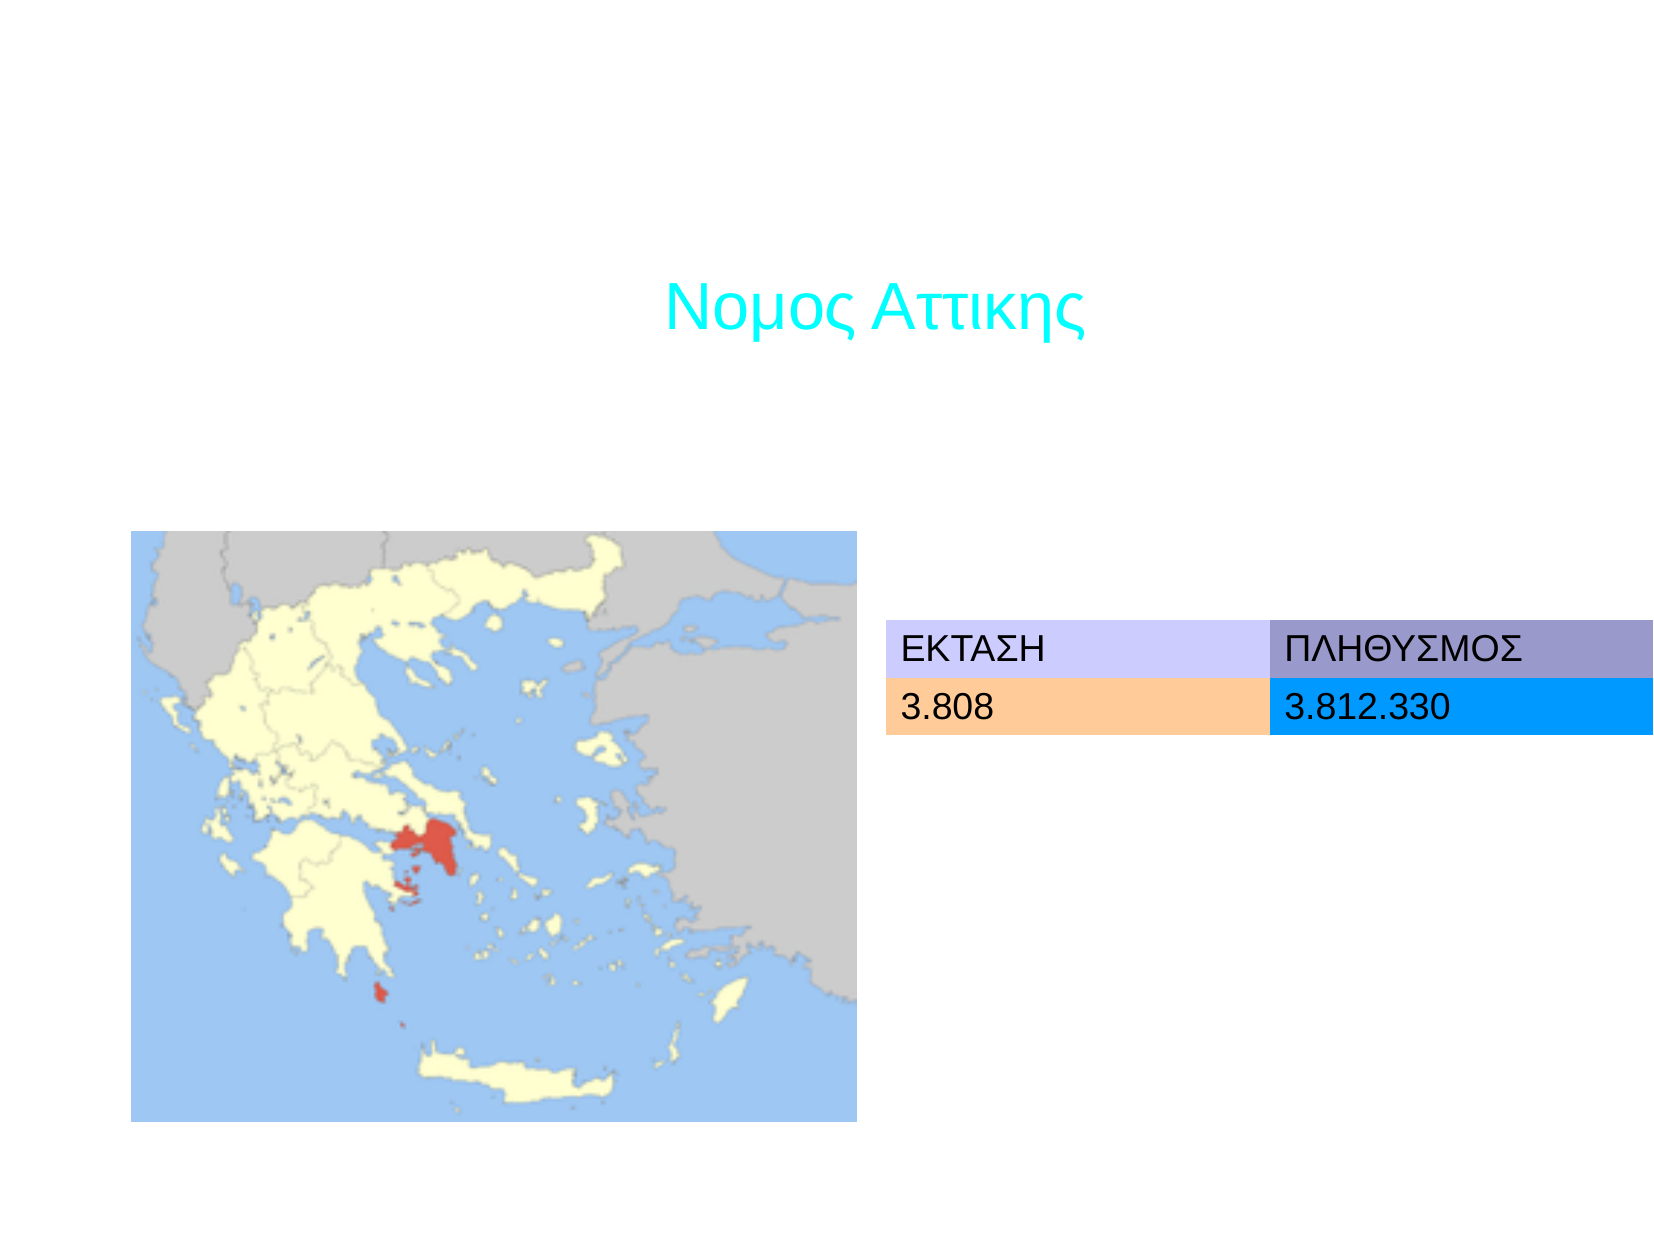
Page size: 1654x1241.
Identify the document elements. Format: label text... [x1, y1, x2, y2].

table_cell 3.808 [886, 678, 1270, 735]
table_header ΕΚΤΑΣΗ [886, 620, 1270, 678]
table_cell 3.812.330 [1270, 678, 1653, 735]
text_box Νομος Αττικης [649, 261, 1102, 351]
picture [131, 531, 857, 1123]
table_header ΠΛΗΘΥΣΜΟΣ [1270, 620, 1653, 678]
